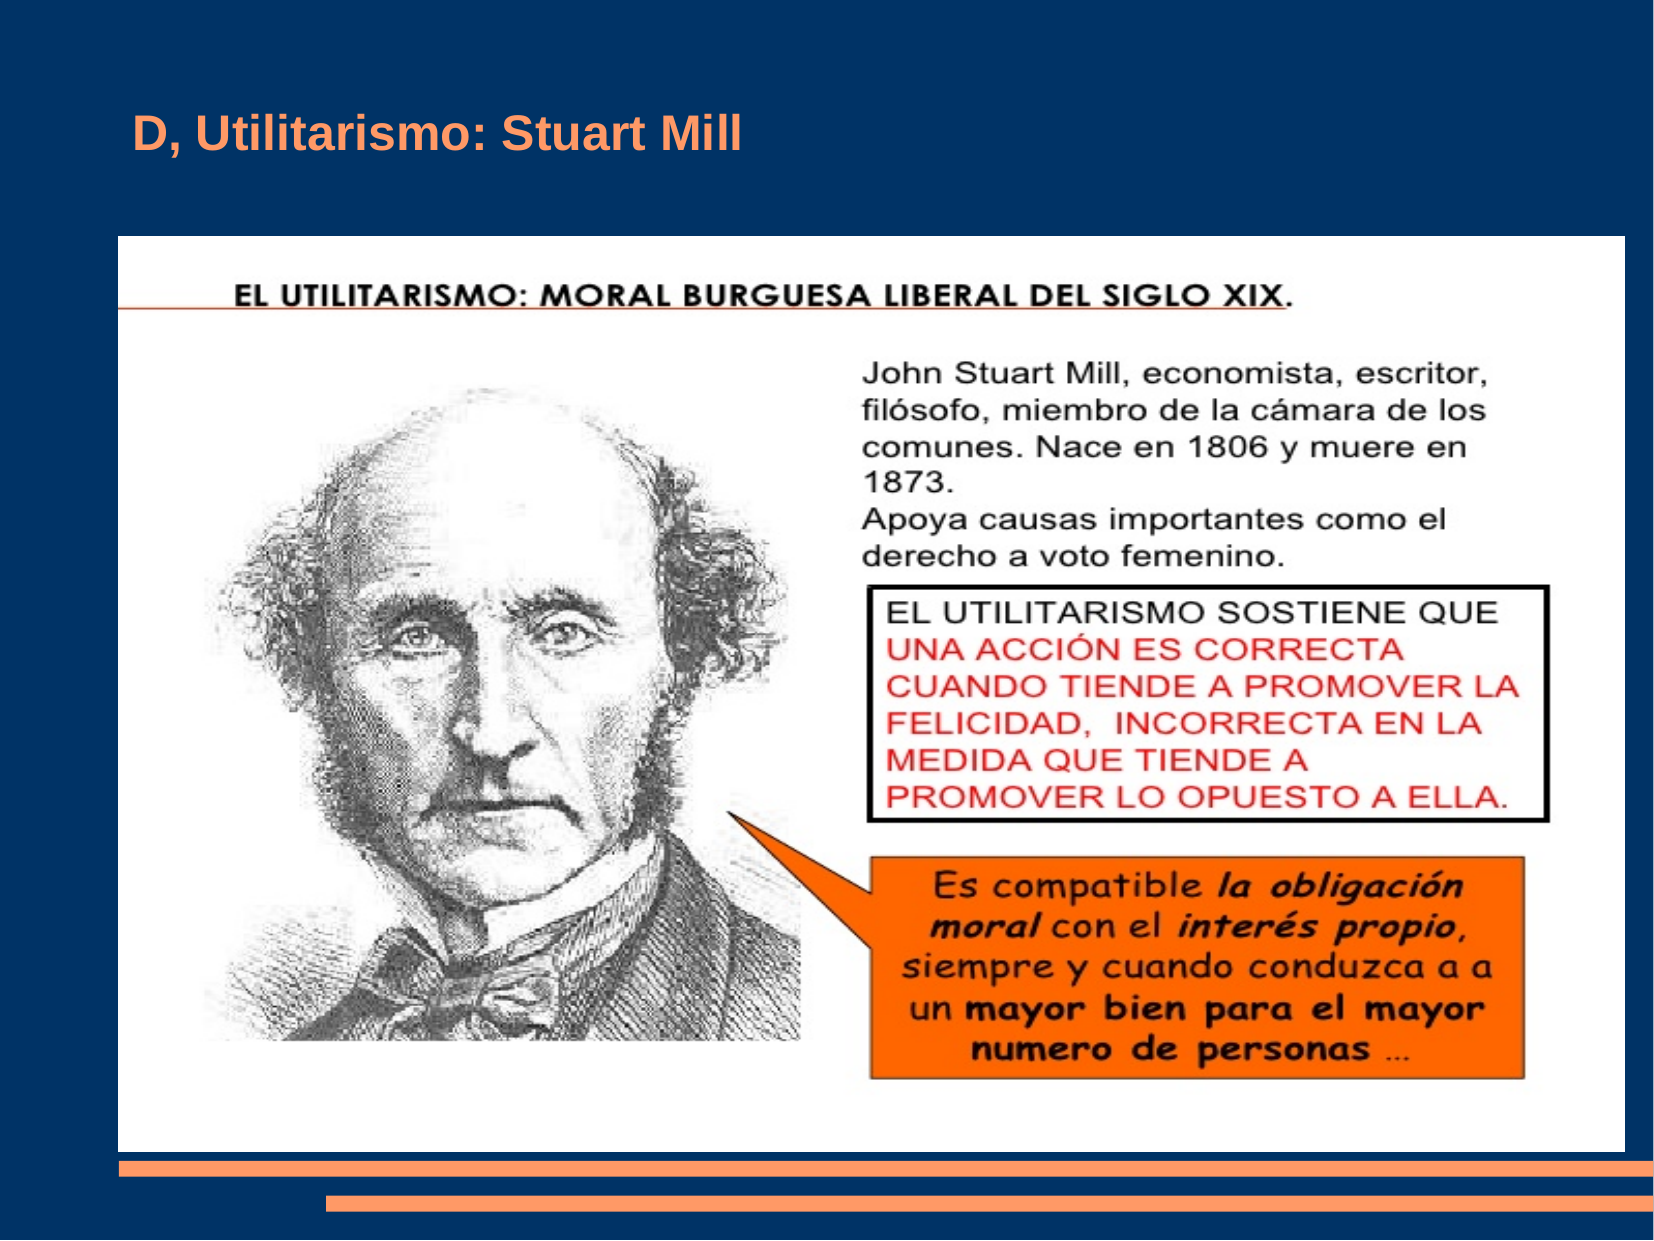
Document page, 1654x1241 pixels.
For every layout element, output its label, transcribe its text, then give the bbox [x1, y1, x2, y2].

title D, Utilitarismo: Stuart Mill [118, 29, 1531, 236]
picture [118, 236, 1625, 1152]
